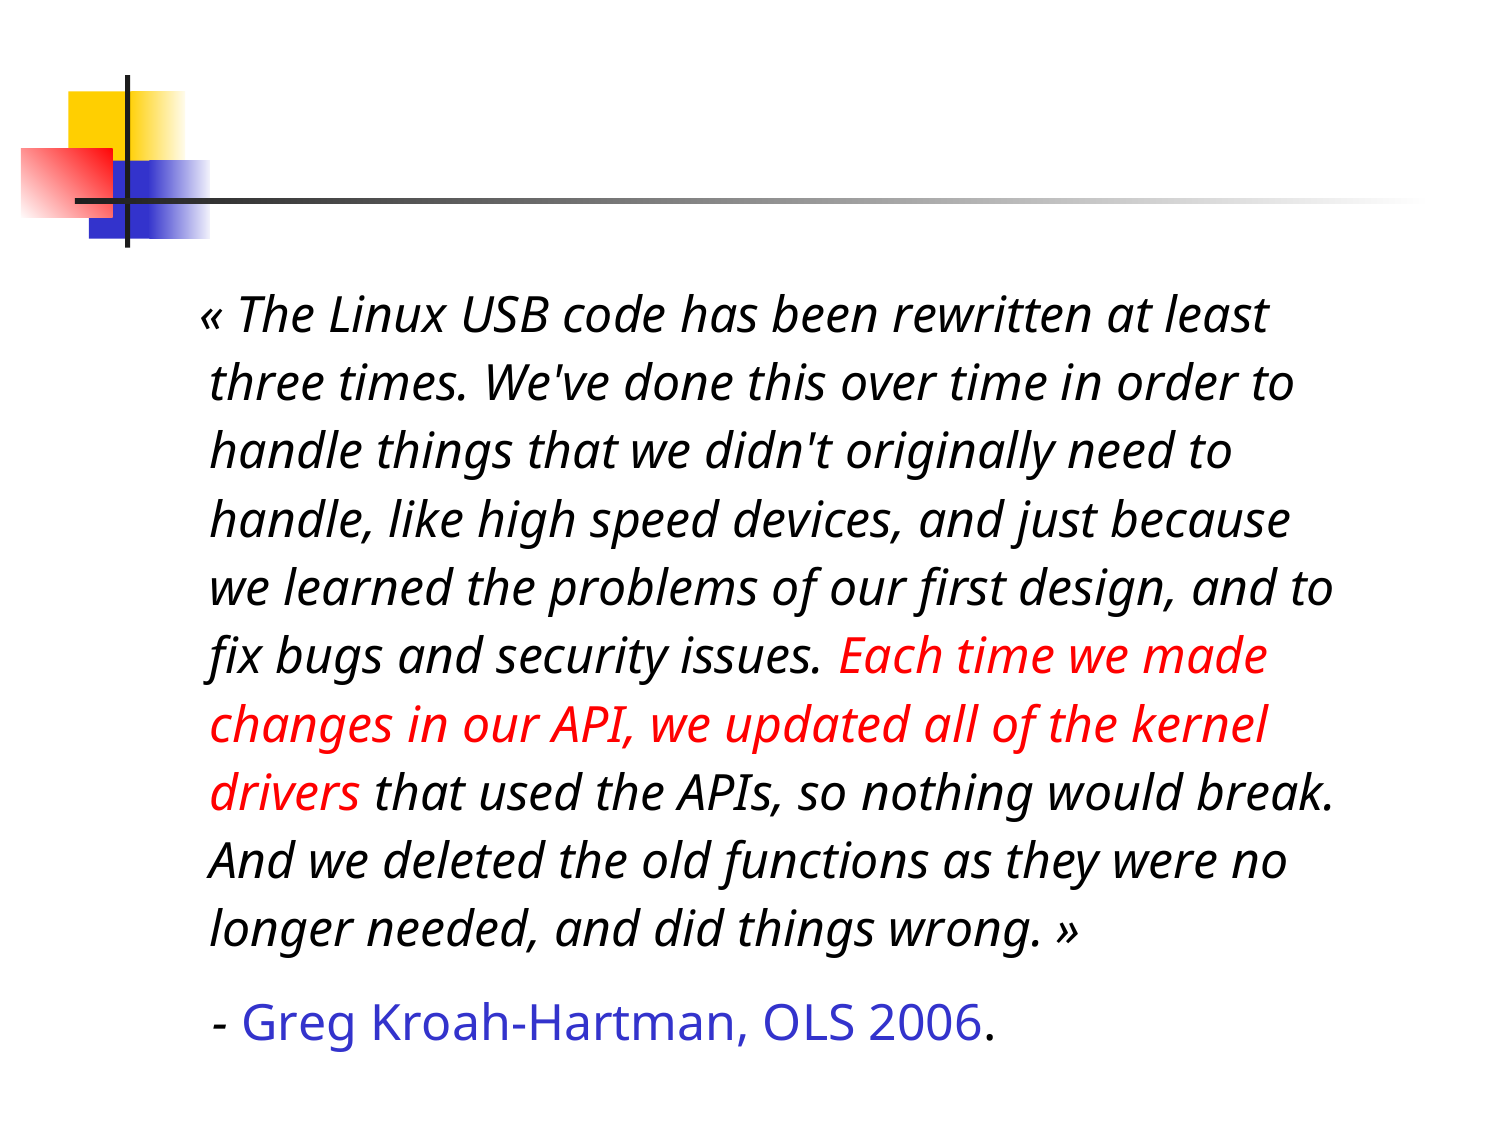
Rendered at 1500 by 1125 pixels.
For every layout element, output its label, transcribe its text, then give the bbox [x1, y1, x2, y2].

text_box « The Linux USB code has been rewritten at least three times. We've done this over time in order to handle things that we didn't originally need to handle, like high speed devices, and just because we learned the problems of our first design, and to fix bugs and security issues. Each time we made changes in our API, we updated all of the kernel drivers that used the APIs, so nothing would break. And we deleted the old functions as they were no longer needed, and did things wrong. » - Greg Kroah-Hartman, OLS 2006. [132, 271, 1365, 1125]
